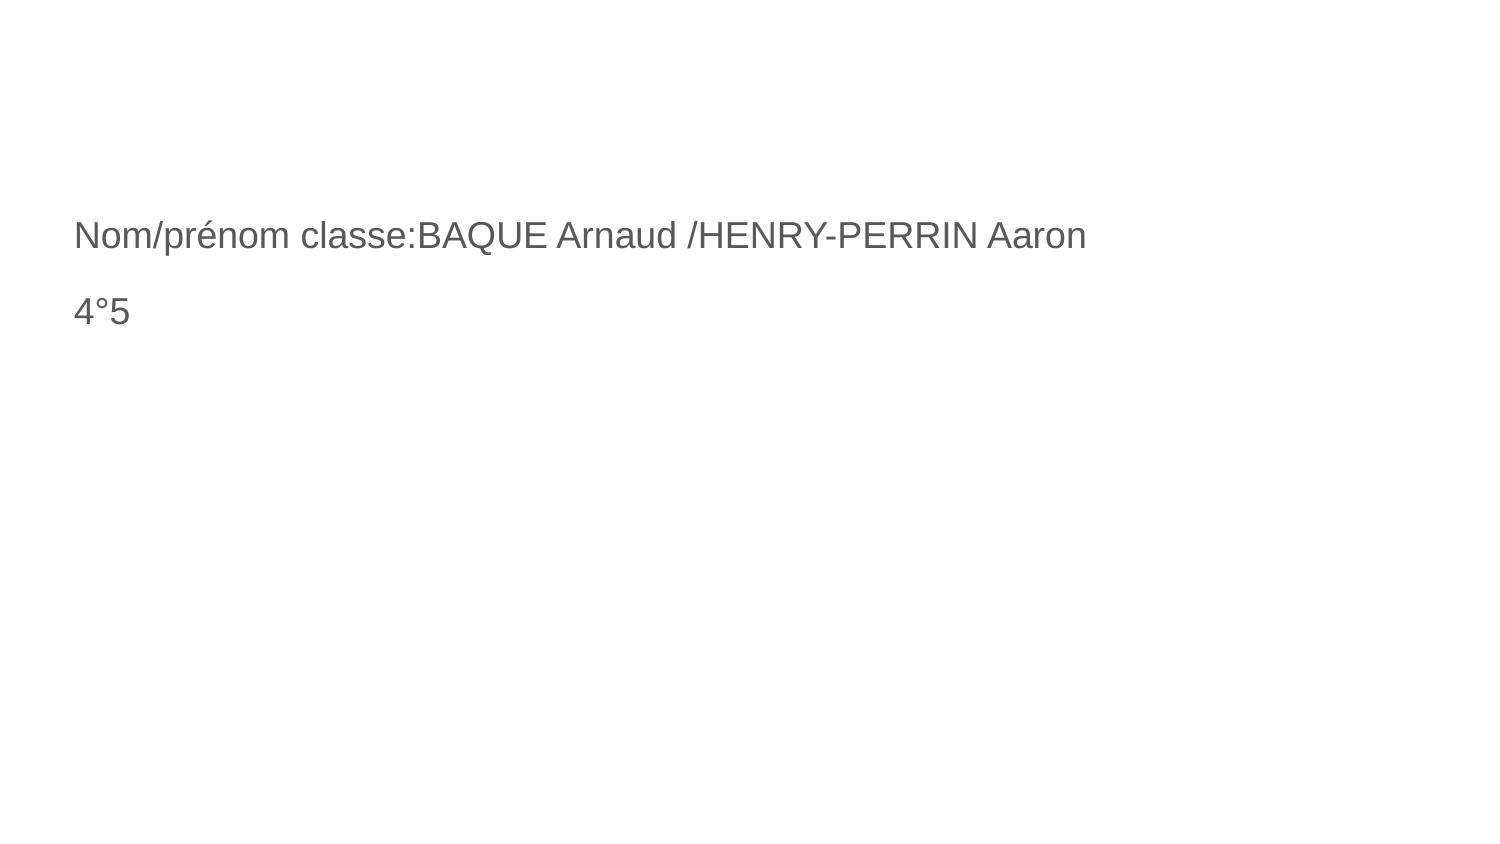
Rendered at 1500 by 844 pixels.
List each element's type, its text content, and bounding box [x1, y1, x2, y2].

list Nom/prénom classe:BAQUE Arnaud /HENRY-PERRIN Aaron 4°5 [59, 189, 1457, 750]
